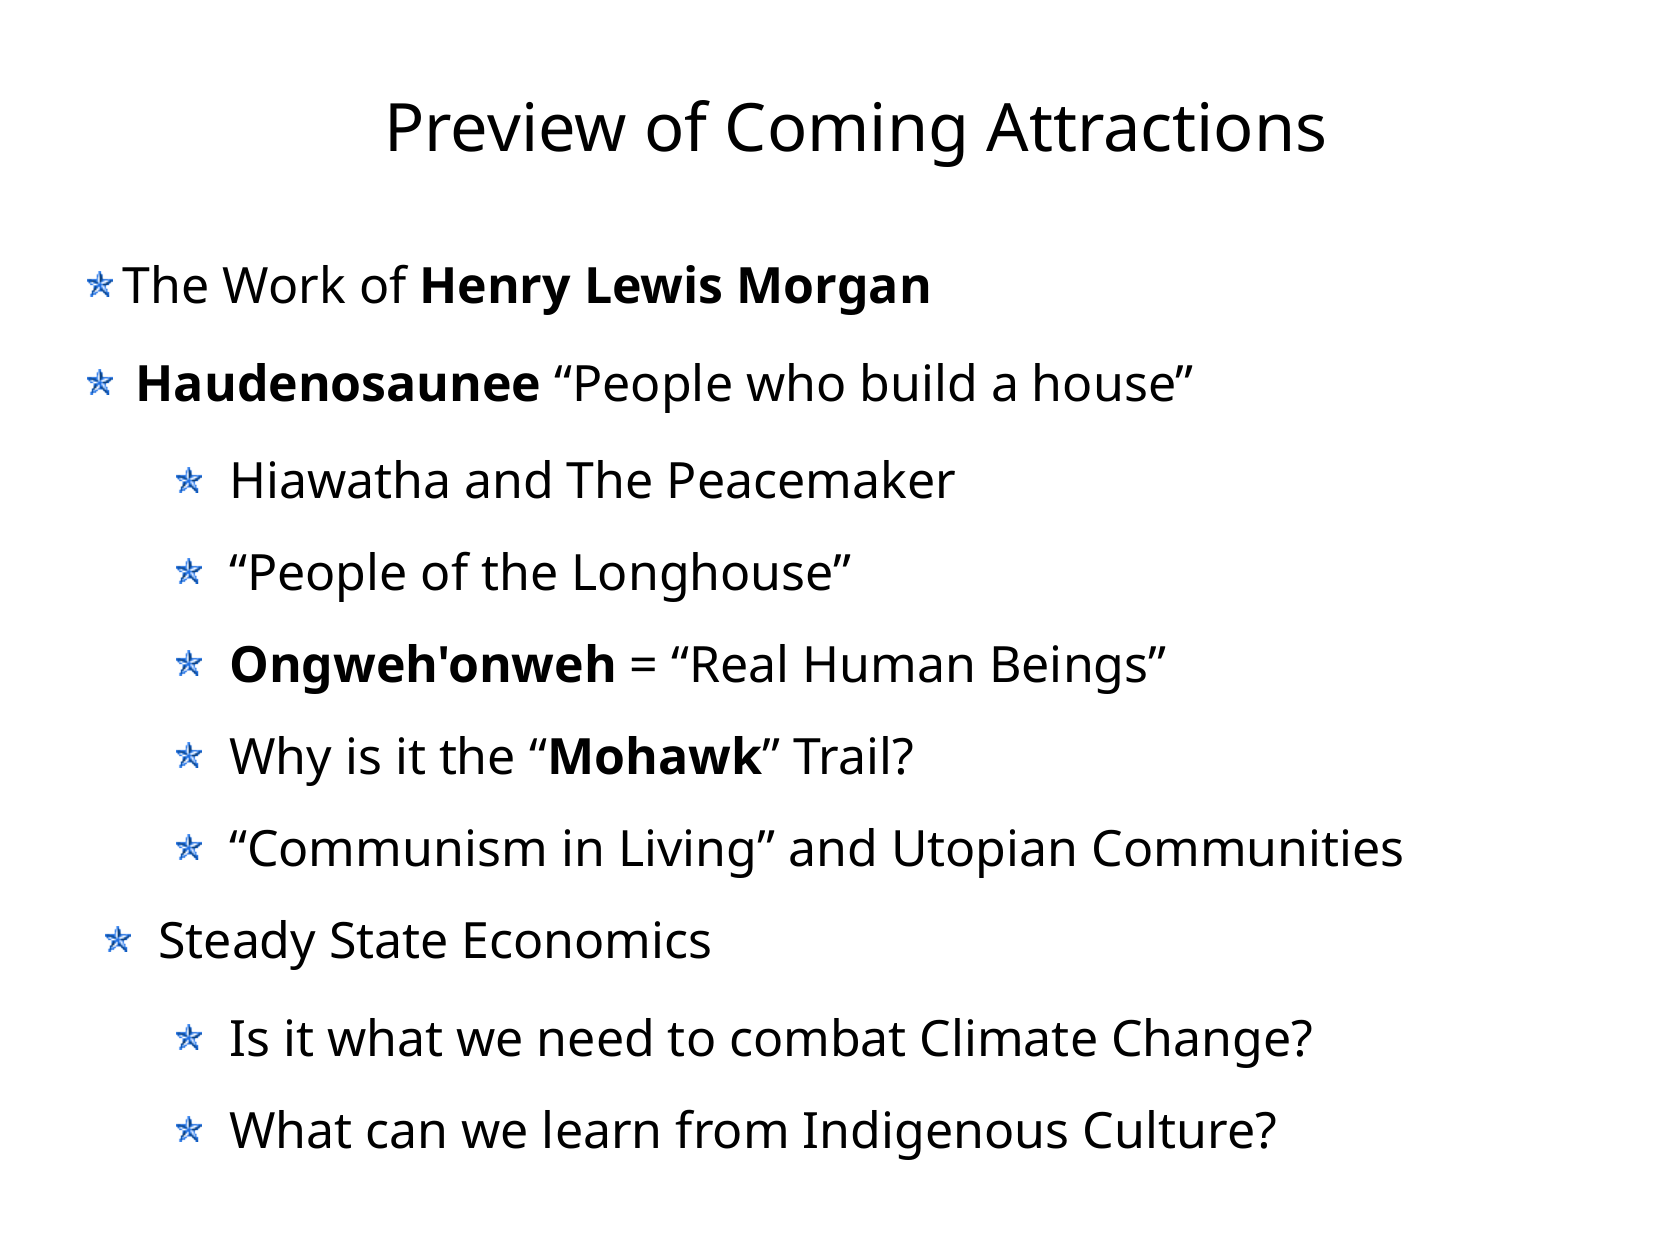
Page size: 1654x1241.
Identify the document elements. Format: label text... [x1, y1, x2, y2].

title Preview of Coming Attractions [135, 30, 1578, 223]
list The Work of Henry Lewis Morgan Haudenosaunee “People who build a house” Hiawatha and The Peacemaker “People of the Longhouse” Ongweh'onweh = “Real Human Beings” Why is it the “Mohawk” Trail? “Communism in Living” and Utopian Communities Steady State Economics Is it what we need to combat Climate Change? What can we learn from Indigenous Culture? [87, 249, 1576, 1173]
